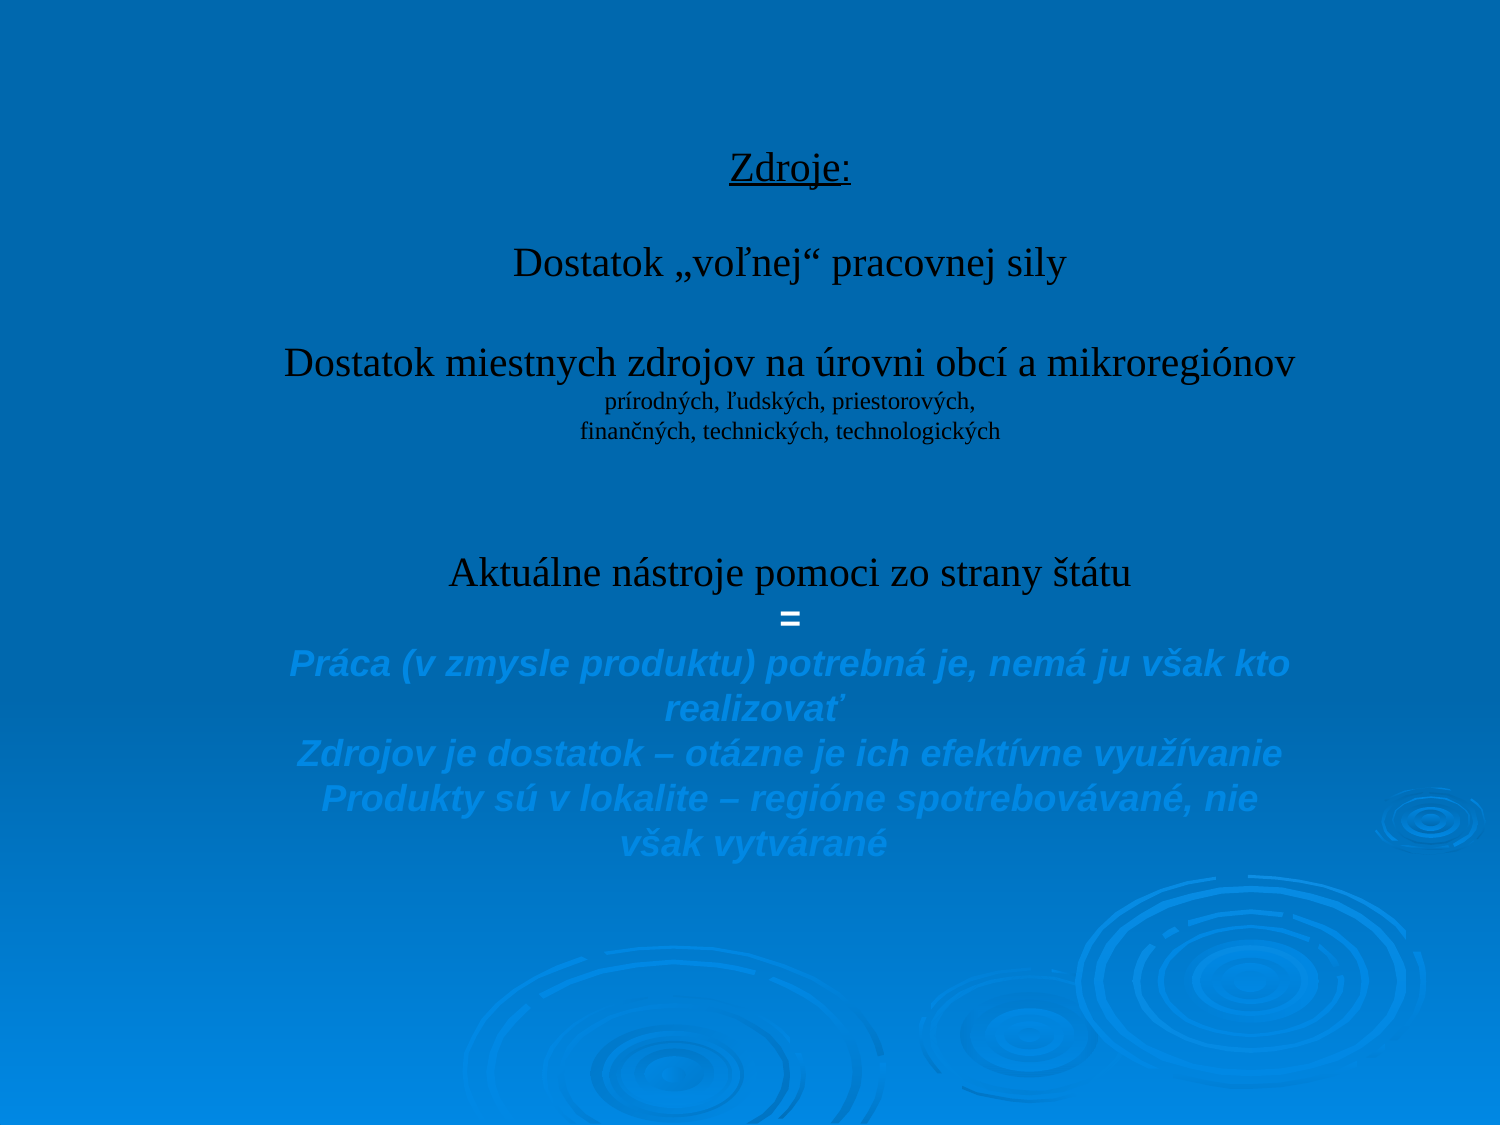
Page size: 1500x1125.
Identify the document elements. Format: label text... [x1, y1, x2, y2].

text_box Zdroje: Dostatok „voľnej“ pracovnej sily Dostatok miestnych zdrojov na úrovni obcí a mikroregiónov prírodných, ľudských, priestorových, finančných, technických, technologických Aktuálne nástroje pomoci zo strany štátu = Práca (v zmysle produktu) potrebná je, nemá ju však kto realizovať Zdrojov je dostatok – otázne je ich efektívne využívanie Produkty sú v lokalite – regióne spotrebovávané, nie však vytvárané [194, 131, 1313, 962]
